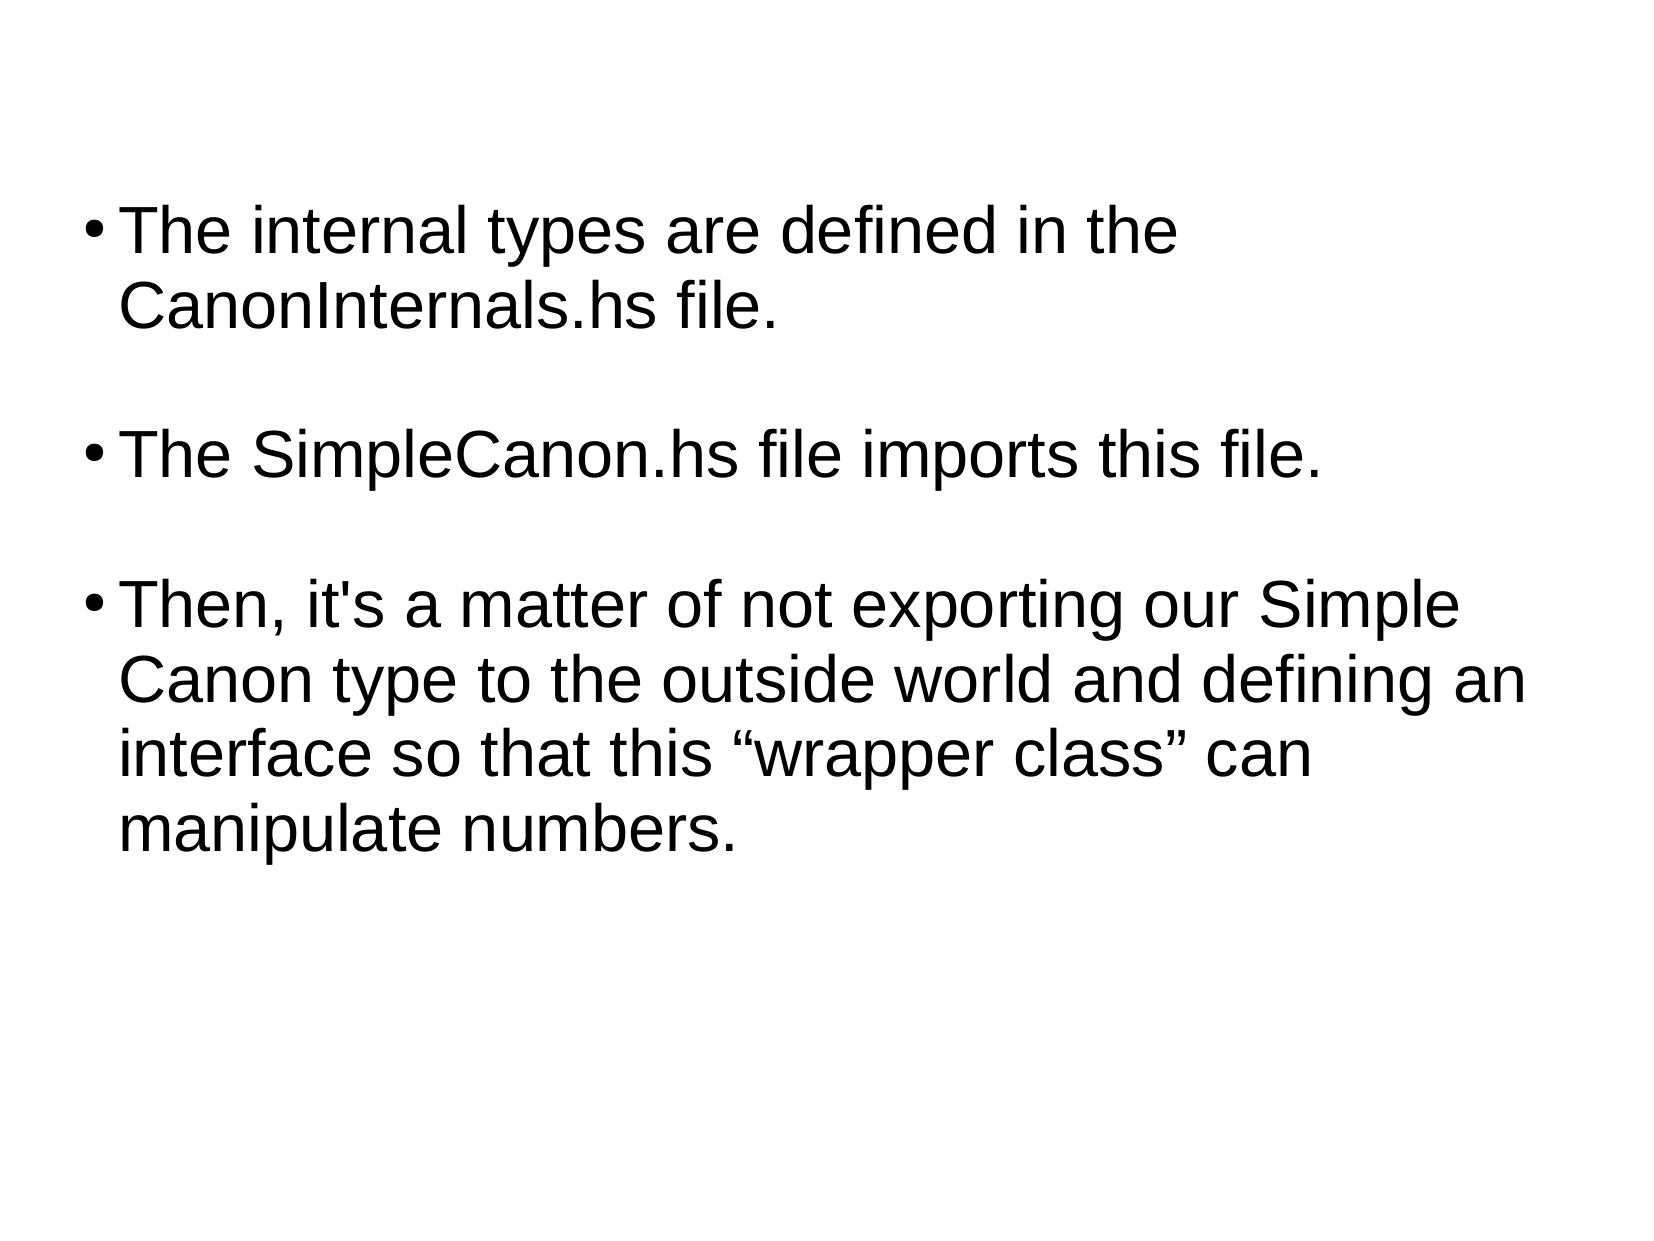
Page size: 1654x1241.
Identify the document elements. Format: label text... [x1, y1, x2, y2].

subtitle The internal types are defined in the CanonInternals.hs file. The SimpleCanon.hs file imports this file. Then, it's a matter of not exporting our Simple Canon type to the outside world and defining an interface so that this “wrapper class” can manipulate numbers. [82, 49, 1571, 1010]
